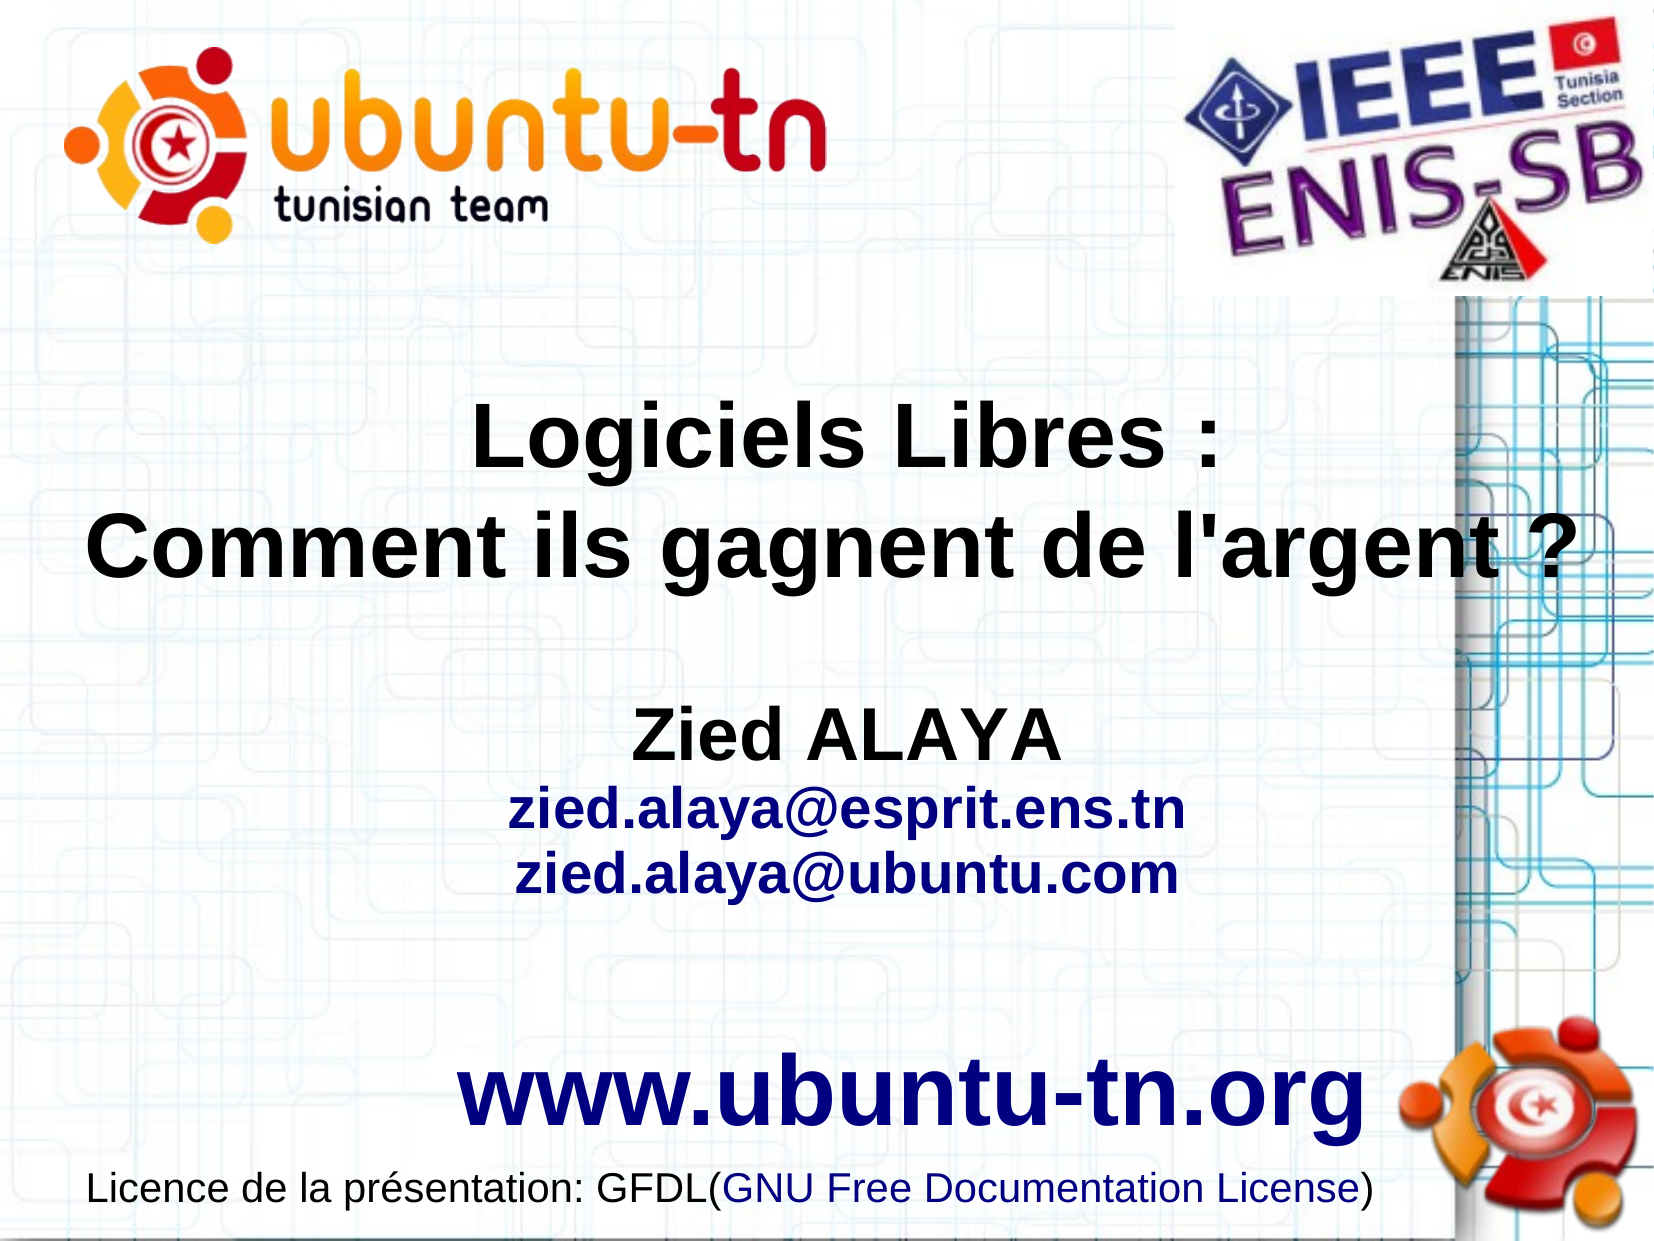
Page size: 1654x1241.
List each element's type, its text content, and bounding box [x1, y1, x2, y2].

picture [0, 0, 1654, 1241]
text_box Logiciels Libres : Comment ils gagnent de l'argent ? Zied ALAYA zied.alaya@esprit.ens.tn zied.alaya@ubuntu.com [82, 285, 1613, 1090]
text_box www.ubuntu-tn.org [442, 1027, 1385, 1155]
text_box Licence de la présentation: GFDL(GNU Free Documentation License) [70, 1157, 1489, 1224]
